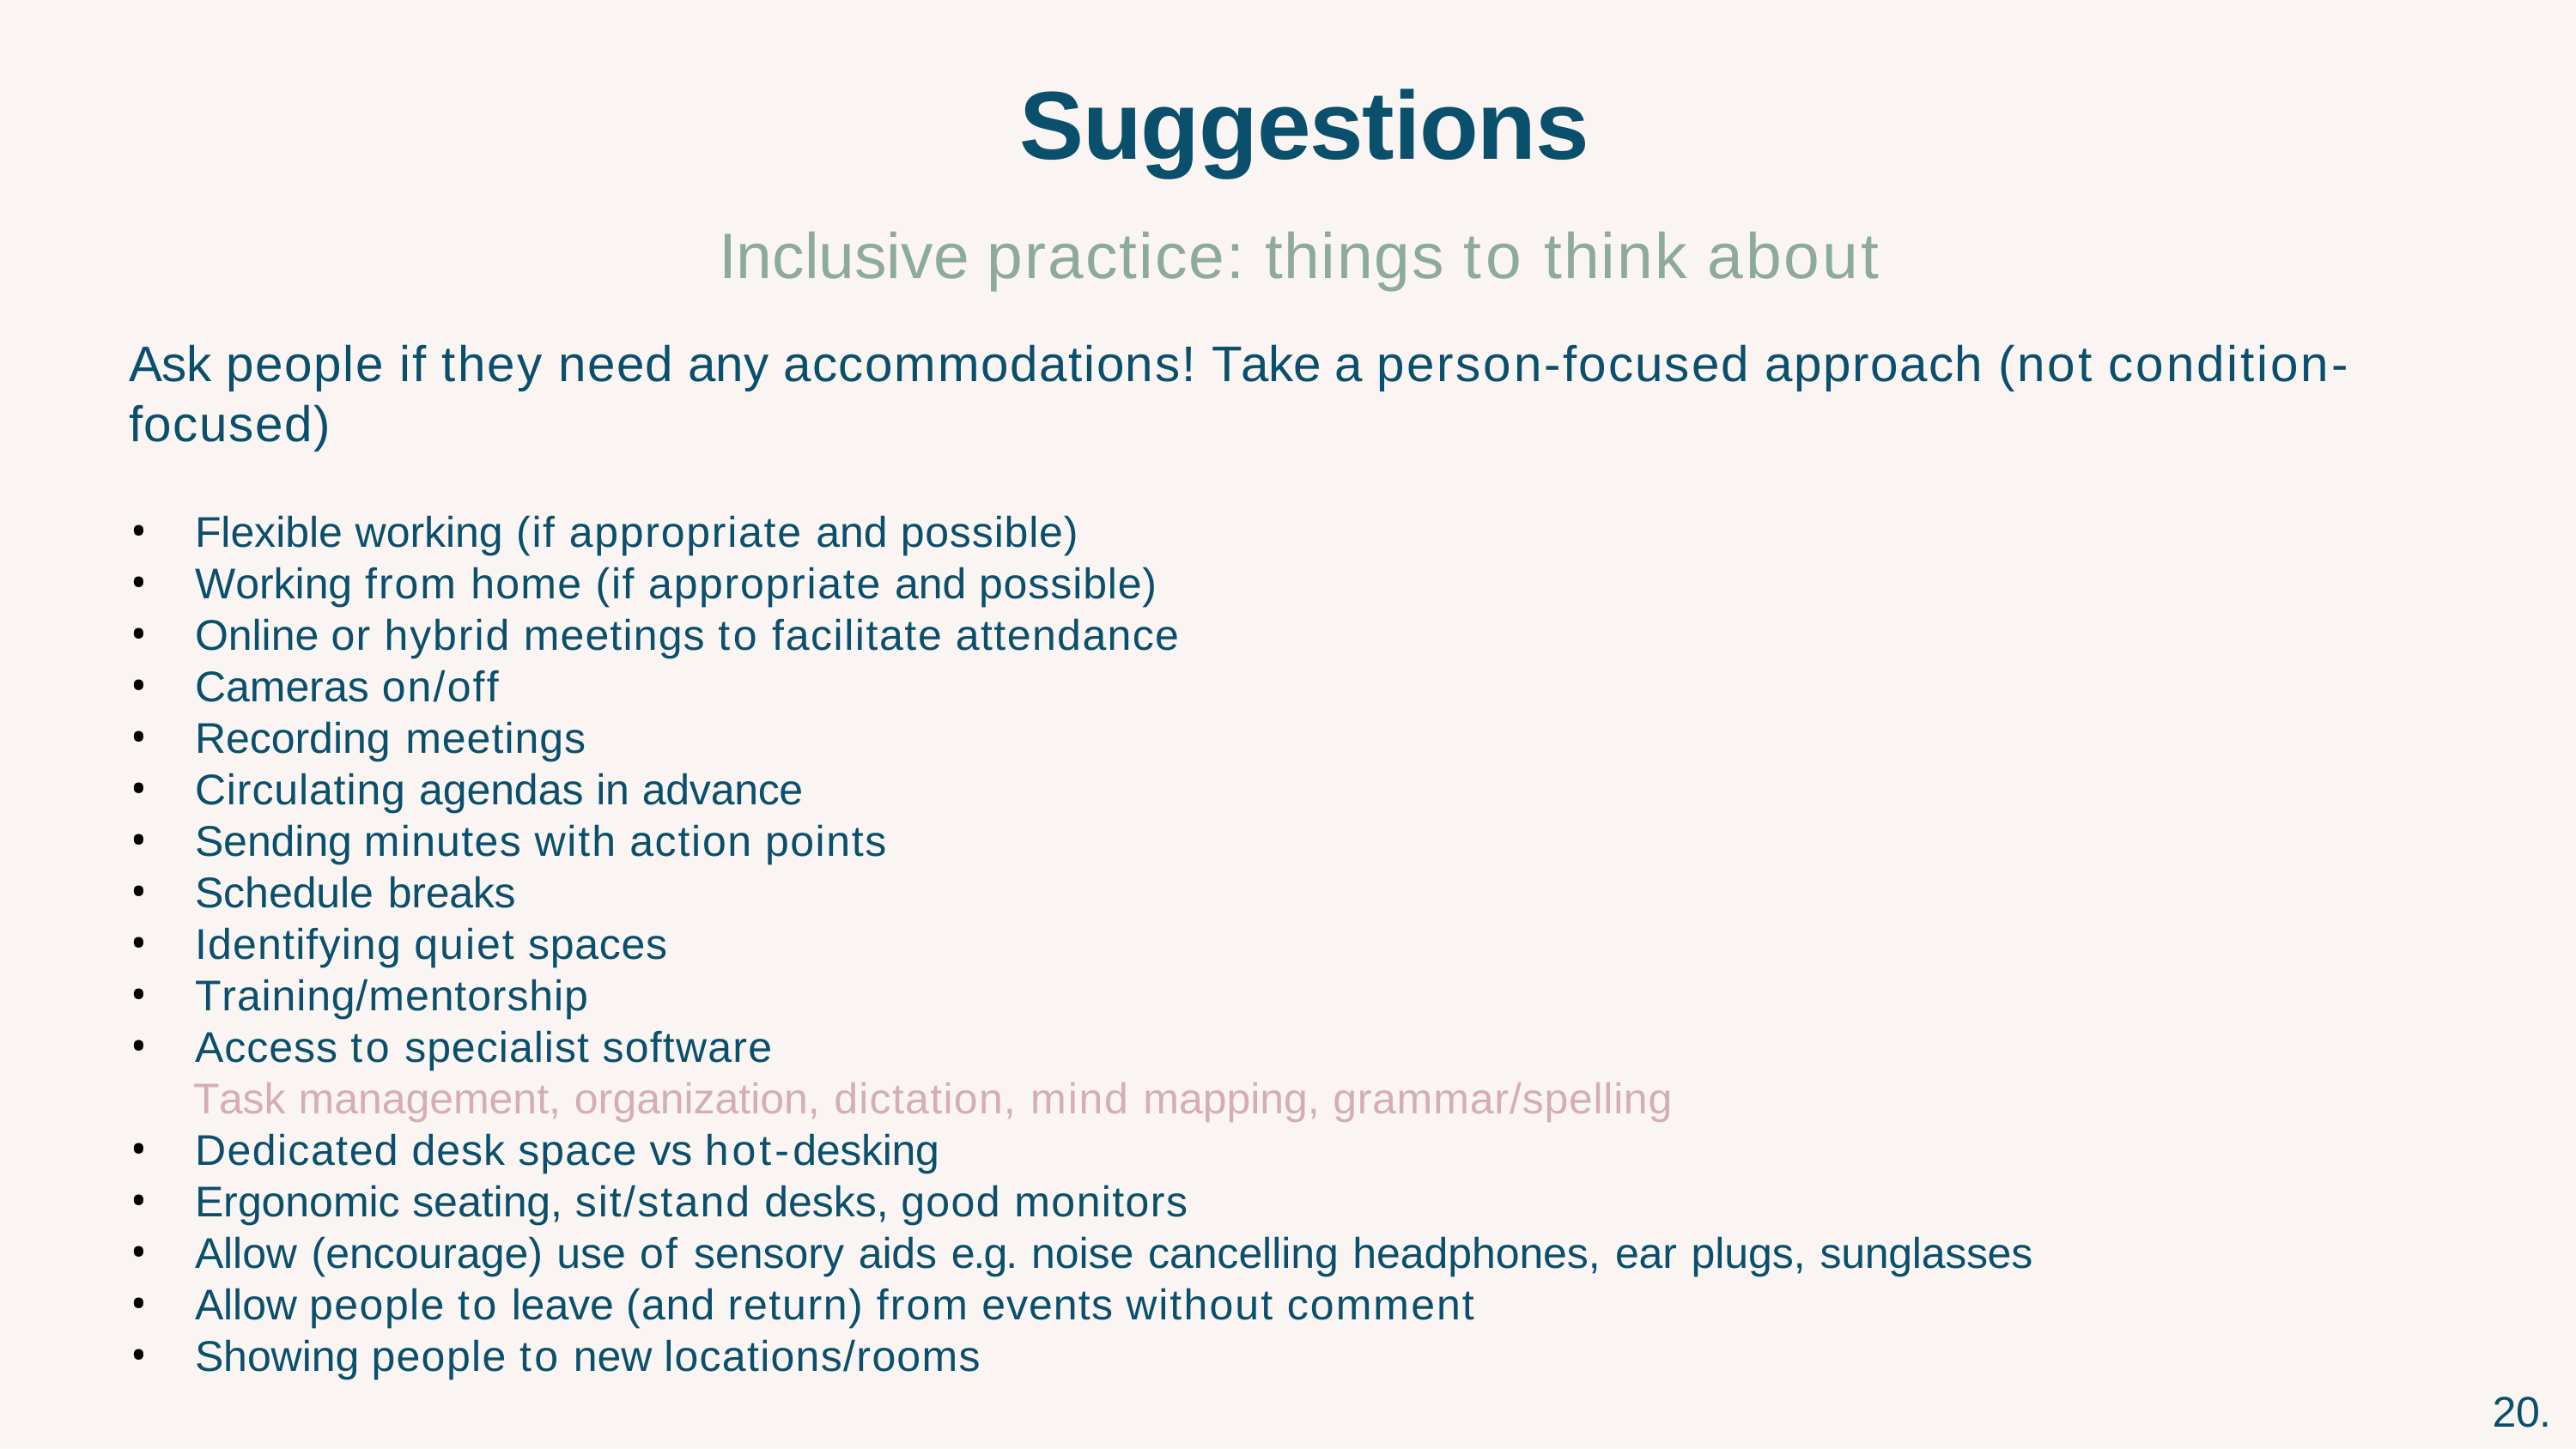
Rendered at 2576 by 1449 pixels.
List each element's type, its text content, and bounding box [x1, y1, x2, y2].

text_box Inclusive practice: things to think about Ask people if they need any accommodations! Take a person-focused approach (not condition- focused) Flexible working (if appropriate and possible) Working from home (if appropriate and possible) Online or hybrid meetings to facilitate attendance Cameras on/off Recording meetings Circulating agendas in advance Sending minutes with action points Schedule breaks Identifying quiet spaces Training/mentorship Access to specialist software Task management, organization, dictation, mind mapping, grammar/spelling Dedicated desk space vs hot-desking Ergonomic seating, sit/stand desks, good monitors Allow (encourage) use of sensory aids e.g. noise cancelling headphones, ear plugs, sunglasses Allow people to leave (and return) from events without comment Showing people to new locations/rooms [126, 212, 2363, 1382]
text_box 20. [2487, 1383, 2567, 1446]
title Suggestions [573, 61, 2035, 181]
